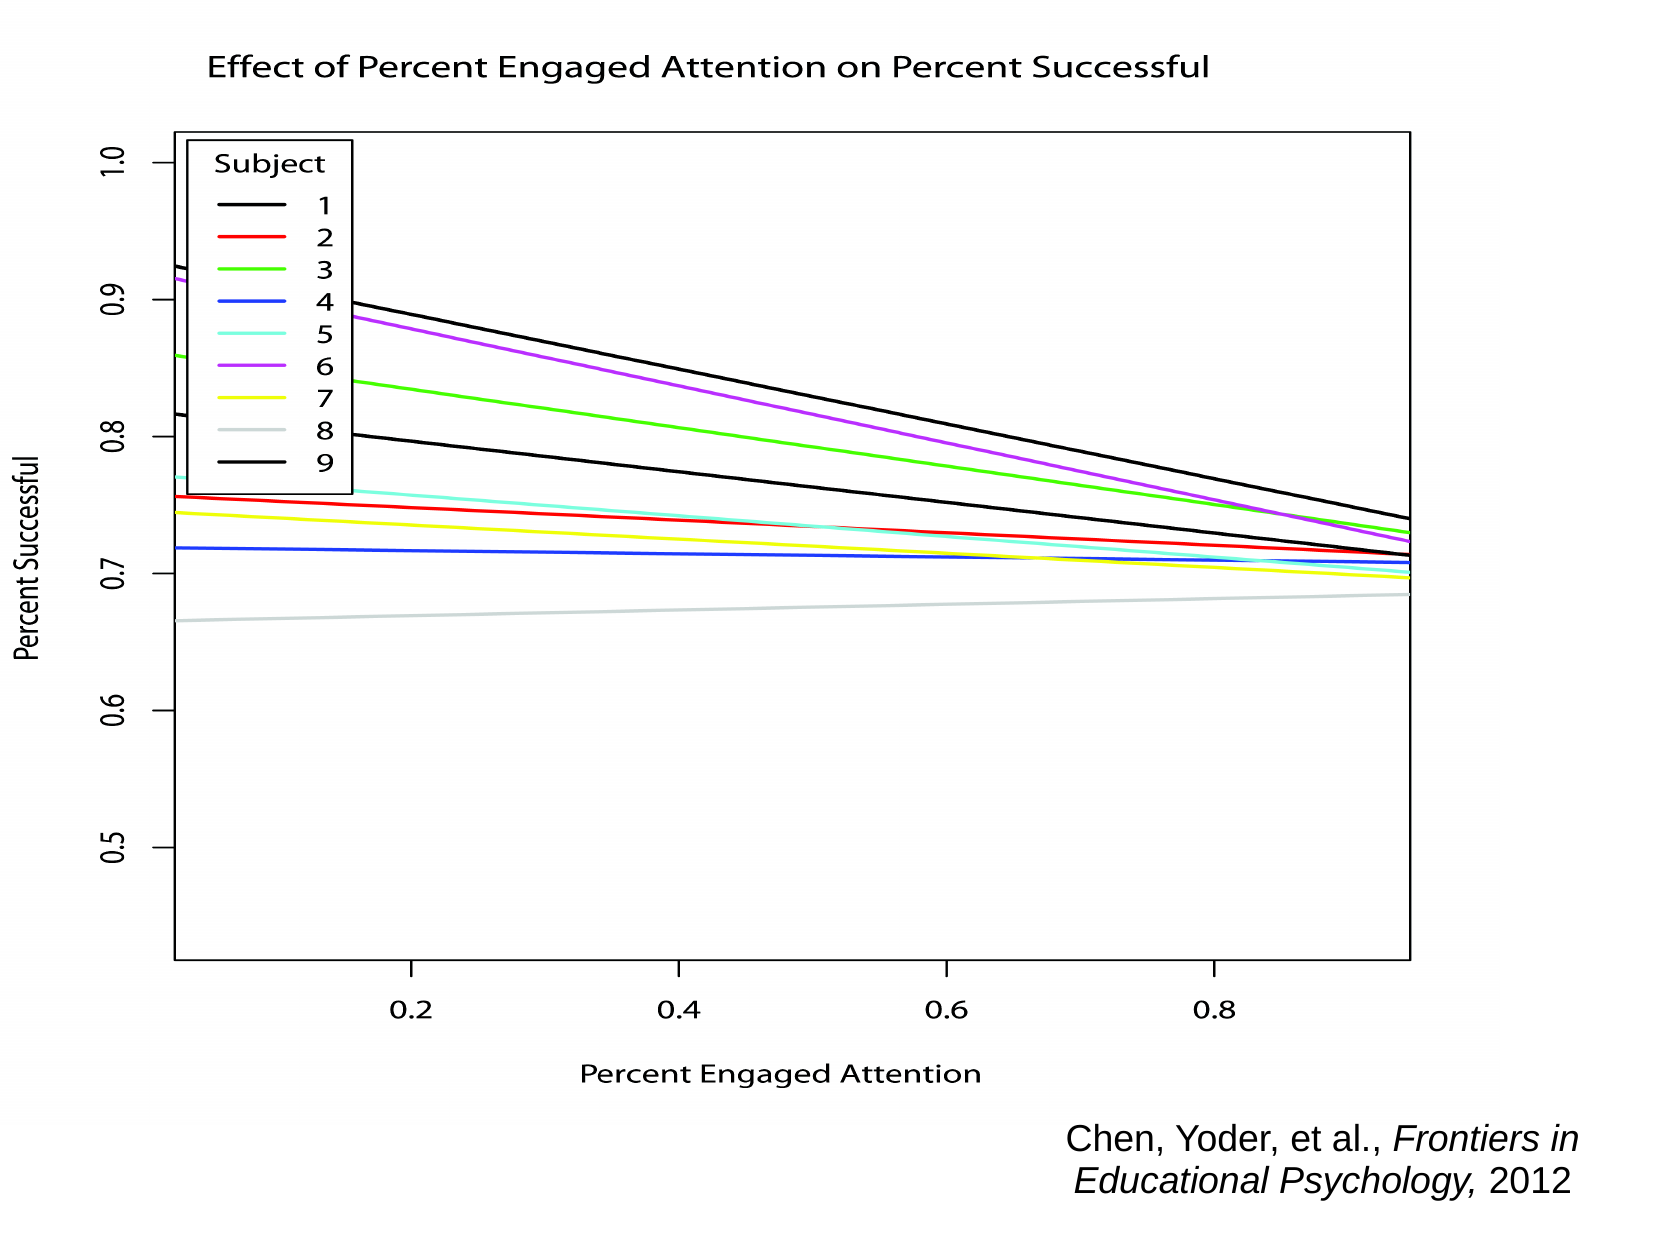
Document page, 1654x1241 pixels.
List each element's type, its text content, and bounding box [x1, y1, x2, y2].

picture [0, 0, 1500, 1125]
title Chen, Yoder, et al., Frontiers in Educational Psychology, 2012 [1025, 1110, 1621, 1208]
